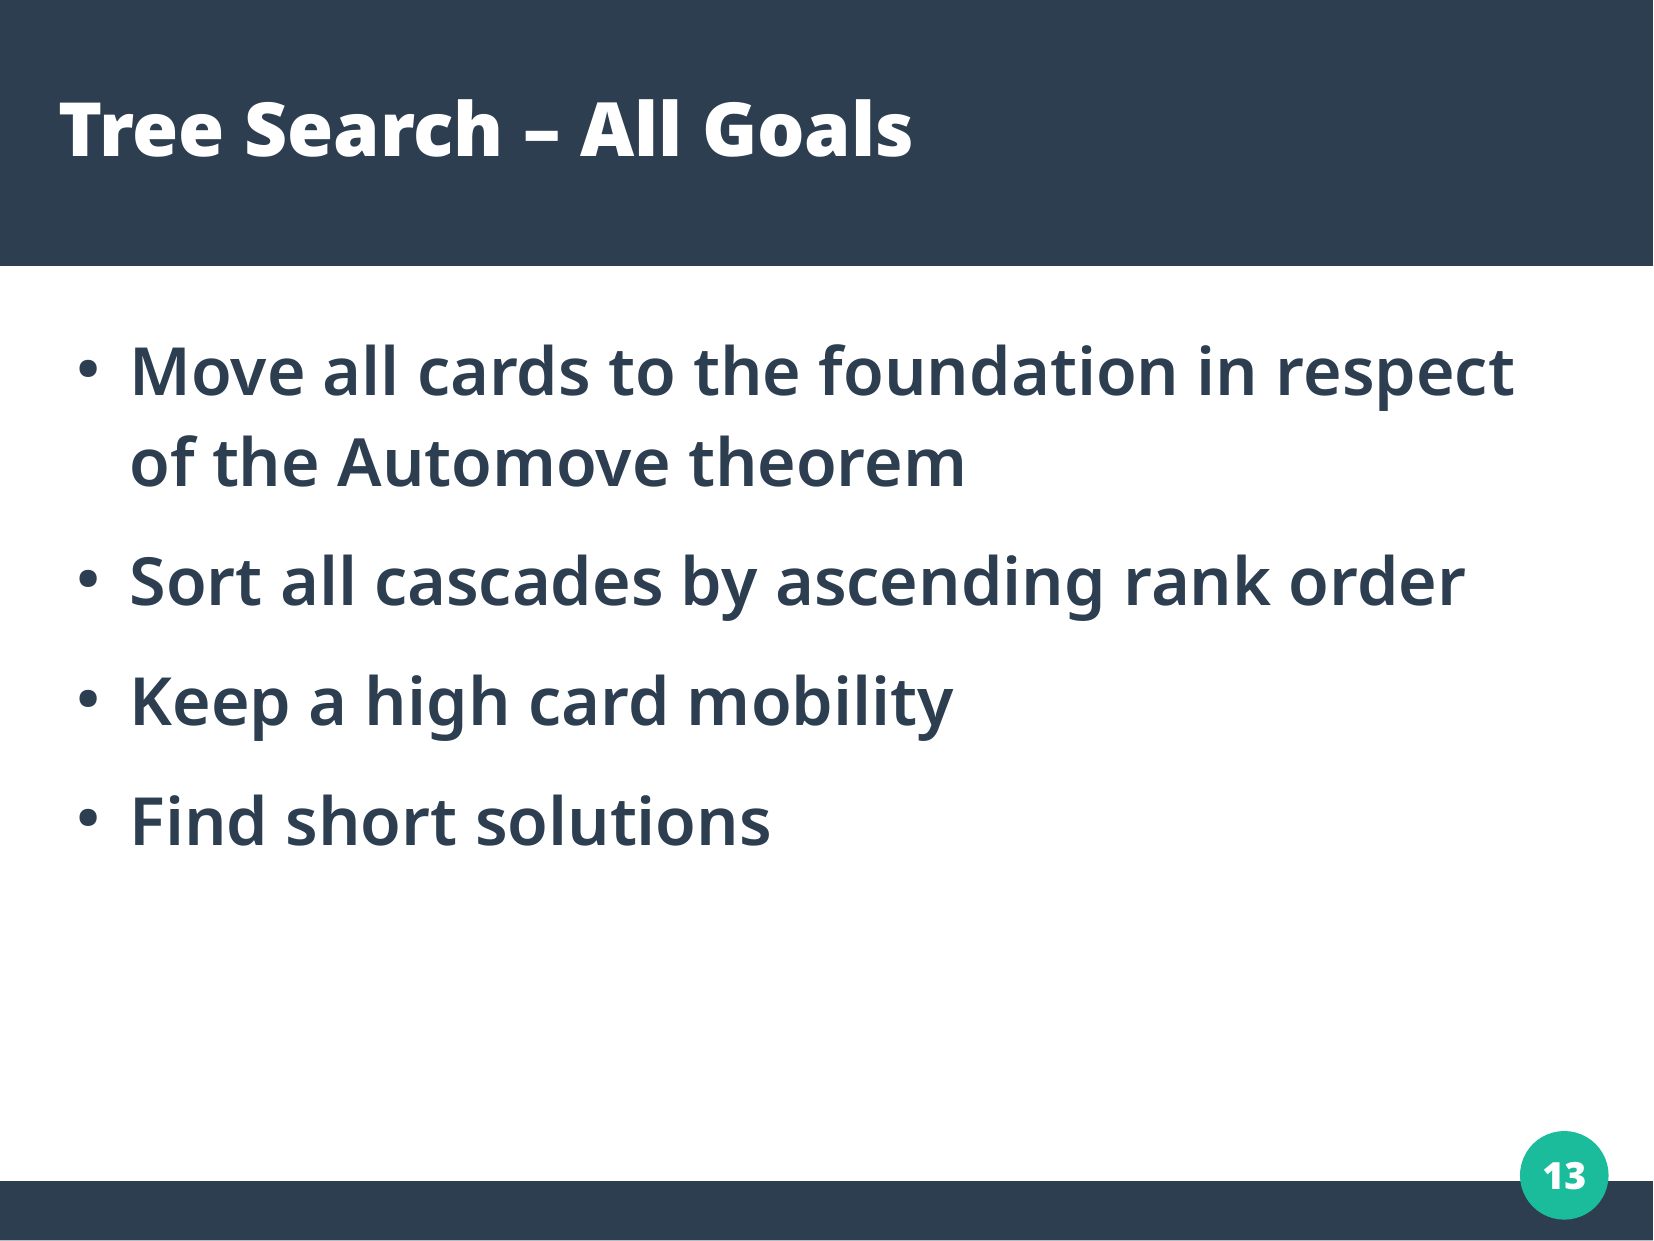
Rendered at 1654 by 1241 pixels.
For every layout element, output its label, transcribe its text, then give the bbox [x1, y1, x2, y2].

list Move all cards to the foundation in respect of the Automove theorem Sort all cascades by ascending rank order Keep a high card mobility Find short solutions [58, 324, 1594, 1152]
title Tree Search – All Goals [58, 49, 1594, 207]
